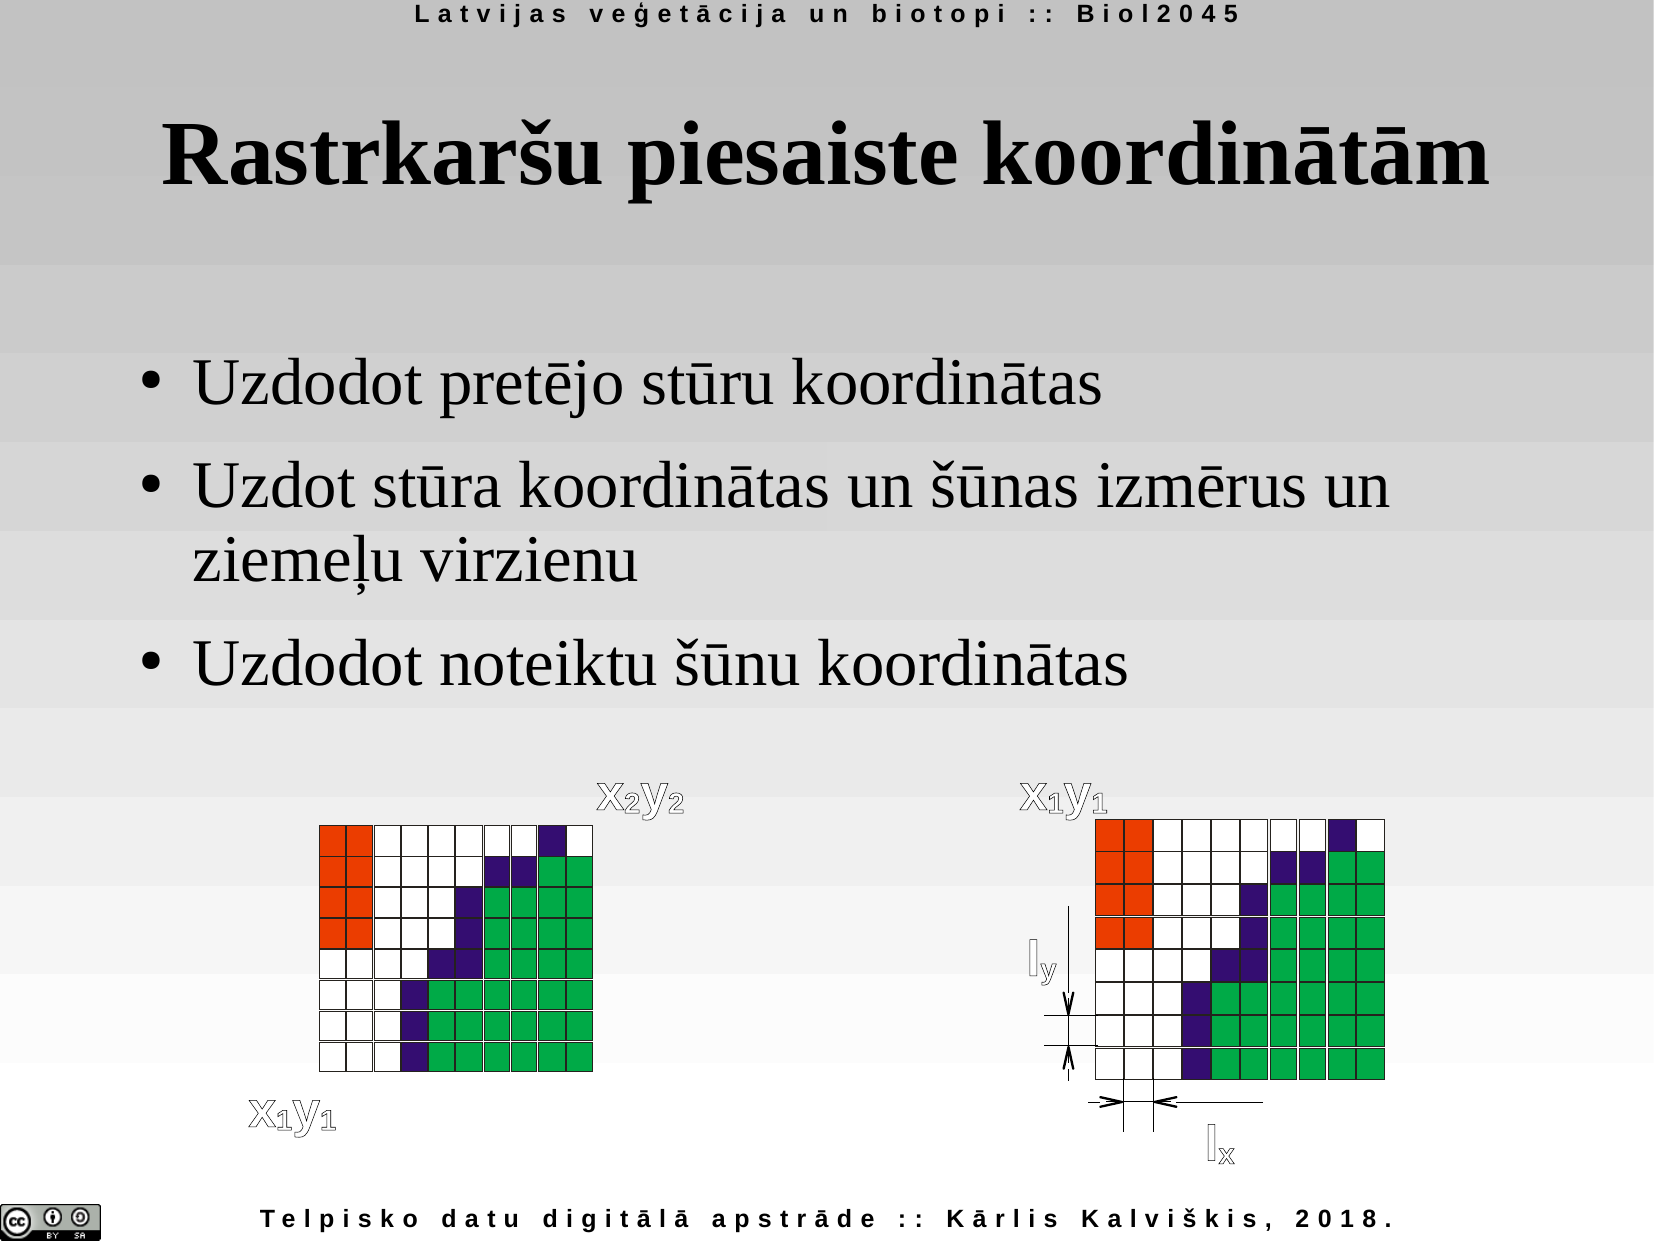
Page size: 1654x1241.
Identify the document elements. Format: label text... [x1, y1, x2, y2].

text_box [429, 1012, 454, 1040]
text_box [485, 1043, 509, 1071]
text_box [1241, 983, 1267, 1014]
text_box x1y1 [1019, 756, 1108, 829]
text_box [539, 857, 565, 886]
text_box [567, 1012, 592, 1040]
text_box [1125, 820, 1152, 851]
text_box [1125, 852, 1152, 883]
text_box [375, 981, 400, 1009]
text_box [1271, 885, 1296, 915]
text_box [1183, 983, 1210, 1014]
text_box [1154, 885, 1181, 915]
text_box [456, 1043, 482, 1071]
text_box [347, 888, 372, 917]
text_box [429, 888, 454, 917]
text_box [1357, 852, 1384, 883]
text_box [1125, 918, 1152, 948]
text_box [512, 981, 536, 1009]
text_box [1241, 918, 1267, 948]
text_box [1212, 820, 1239, 851]
text_box [512, 1043, 536, 1071]
text_box [1357, 983, 1384, 1014]
text_box [1096, 983, 1123, 1014]
text_box [320, 919, 345, 948]
text_box [485, 919, 509, 948]
text_box [456, 888, 482, 917]
text_box [402, 1043, 427, 1071]
text_box [1300, 1049, 1325, 1079]
text_box [1154, 852, 1181, 883]
text_box [512, 919, 536, 948]
text_box [1212, 852, 1239, 883]
text_box [1125, 950, 1152, 981]
text_box [512, 826, 536, 856]
text_box [375, 1043, 400, 1071]
text_box [1357, 1016, 1384, 1046]
text_box [1183, 1016, 1210, 1046]
text_box [1154, 1016, 1181, 1046]
text_box [1183, 820, 1210, 851]
text_box [429, 826, 454, 856]
text_box [1183, 950, 1210, 981]
text_box [456, 826, 482, 856]
text_box [375, 888, 400, 917]
text_box [1329, 852, 1355, 883]
text_box [567, 857, 592, 886]
picture [0, 0, 1654, 1241]
text_box [1096, 1016, 1123, 1046]
text_box [512, 857, 536, 886]
text_box [539, 1012, 565, 1040]
text_box [320, 888, 345, 917]
text_box [1329, 820, 1355, 851]
text_box [1125, 1016, 1152, 1046]
text_box [429, 919, 454, 948]
text_box [1154, 918, 1181, 948]
text_box [1329, 983, 1355, 1014]
text_box [1271, 820, 1296, 851]
text_box [456, 919, 482, 948]
text_box [320, 826, 345, 856]
text_box [1241, 885, 1267, 915]
text_box [1300, 918, 1325, 948]
text_box [1357, 918, 1384, 948]
text_box [1329, 918, 1355, 948]
text_box [485, 826, 509, 856]
text_box [1271, 950, 1296, 981]
text_box [456, 981, 482, 1009]
text_box [539, 1043, 565, 1071]
text_box [347, 857, 372, 886]
text_box [402, 919, 427, 948]
text_box [347, 1012, 372, 1040]
text_box [1271, 852, 1296, 883]
text_box [320, 1012, 345, 1040]
text_box [485, 981, 509, 1009]
text_box [375, 826, 400, 856]
text_box [347, 826, 372, 856]
text_box [320, 981, 345, 1009]
text_box [375, 1012, 400, 1040]
text_box [1300, 852, 1325, 883]
title Rastrkaršu piesaiste koordinātām [121, 102, 1534, 311]
text_box [429, 1043, 454, 1071]
text_box [1329, 1016, 1355, 1046]
text_box [1329, 1049, 1355, 1079]
text_box [1212, 918, 1239, 948]
text_box [1154, 1049, 1181, 1079]
text_box [402, 981, 427, 1009]
text_box [347, 1043, 372, 1071]
text_box [567, 950, 592, 978]
text_box [1241, 820, 1267, 851]
text_box [1125, 983, 1152, 1014]
text_box [1241, 1016, 1267, 1046]
text_box [1154, 820, 1181, 851]
text_box [347, 981, 372, 1009]
text_box [1212, 885, 1239, 915]
text_box [1271, 1049, 1296, 1079]
text_box [1357, 885, 1384, 915]
text_box [1329, 885, 1355, 915]
text_box [1300, 885, 1325, 915]
text_box [1357, 950, 1384, 981]
text_box x2y2 [596, 756, 685, 829]
text_box [402, 1012, 427, 1040]
text_box [320, 950, 345, 978]
text_box [1329, 950, 1355, 981]
text_box [429, 857, 454, 886]
text_box [1212, 1049, 1239, 1079]
text_box [1183, 918, 1210, 948]
text_box [429, 950, 454, 978]
text_box [1271, 918, 1296, 948]
text_box [567, 981, 592, 1009]
text_box [539, 981, 565, 1009]
text_box [1271, 983, 1296, 1014]
text_box [512, 1012, 536, 1040]
text_box [512, 888, 536, 917]
text_box [402, 950, 427, 978]
text_box [375, 919, 400, 948]
text_box [1096, 885, 1123, 915]
text_box [485, 888, 509, 917]
text_box [1183, 852, 1210, 883]
text_box [567, 1043, 592, 1071]
text_box [1241, 1049, 1267, 1079]
text_box [1271, 1016, 1296, 1046]
text_box [320, 857, 345, 886]
text_box [485, 857, 509, 886]
text_box [1183, 885, 1210, 915]
text_box [1212, 950, 1239, 981]
list Uzdodot pretējo stūru koordinātas Uzdot stūra koordinātas un šūnas izmērus un ziemeļu virzienu Uzdodot noteiktu šūnu koordinātas [121, 344, 1534, 1127]
text_box [1212, 983, 1239, 1014]
text_box [539, 888, 565, 917]
text_box [539, 950, 565, 978]
text_box [1300, 950, 1325, 981]
text_box [320, 1043, 345, 1071]
text_box [1300, 820, 1325, 851]
text_box [1300, 1016, 1325, 1046]
text_box [1096, 820, 1123, 851]
text_box [1096, 918, 1123, 948]
text_box [539, 826, 565, 856]
text_box [1300, 983, 1325, 1014]
text_box [1125, 1049, 1152, 1079]
text_box [512, 950, 536, 978]
text_box [402, 888, 427, 917]
text_box [567, 826, 592, 856]
text_box [429, 981, 454, 1009]
text_box [1154, 950, 1181, 981]
text_box [347, 950, 372, 978]
text_box [1096, 852, 1123, 883]
text_box [1212, 1016, 1239, 1046]
text_box [402, 826, 427, 856]
text_box [347, 919, 372, 948]
text_box [375, 857, 400, 886]
text_box [1154, 983, 1181, 1014]
text_box [1357, 820, 1384, 851]
text_box [485, 950, 509, 978]
text_box [456, 950, 482, 978]
text_box [567, 888, 592, 917]
text_box [375, 950, 400, 978]
text_box [1096, 1049, 1123, 1079]
text_box [485, 1012, 509, 1040]
text_box ly [1026, 922, 1057, 995]
text_box [1241, 950, 1267, 981]
text_box [1357, 1049, 1384, 1079]
text_box [402, 857, 427, 886]
text_box lx [1204, 1107, 1235, 1180]
text_box [539, 919, 565, 948]
text_box [1241, 852, 1267, 883]
text_box [456, 857, 482, 886]
text_box x1y1 [248, 1073, 337, 1146]
text_box [456, 1012, 482, 1040]
text_box [1183, 1049, 1210, 1079]
text_box [1096, 950, 1123, 981]
text_box [1125, 885, 1152, 915]
text_box [567, 919, 592, 948]
